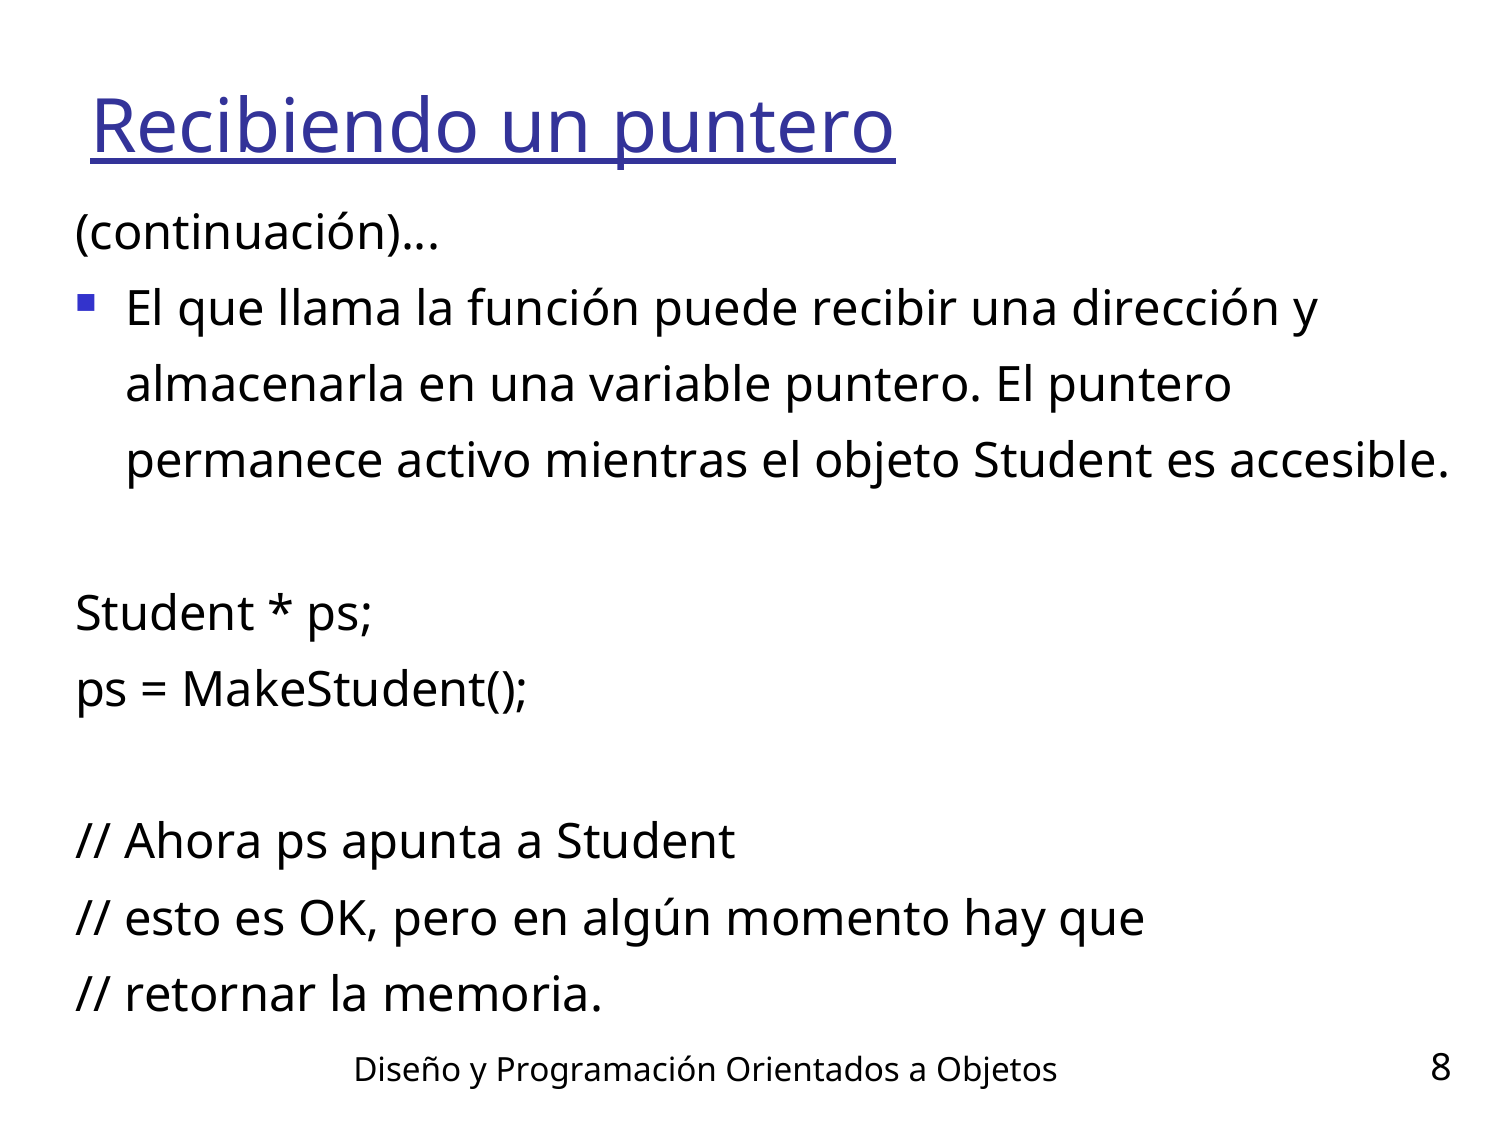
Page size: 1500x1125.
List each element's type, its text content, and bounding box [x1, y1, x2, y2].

list (continuación)... El que llama la función puede recibir una dirección y almacenarla en una variable puntero. El puntero permanece activo mientras el objeto Student es accesible. Student * ps; ps = MakeStudent(); // Ahora ps apunta a Student // esto es OK, pero en algún momento hay que // retornar la memoria. [75, 187, 1462, 1027]
title Recibiendo un puntero [75, 19, 1466, 182]
